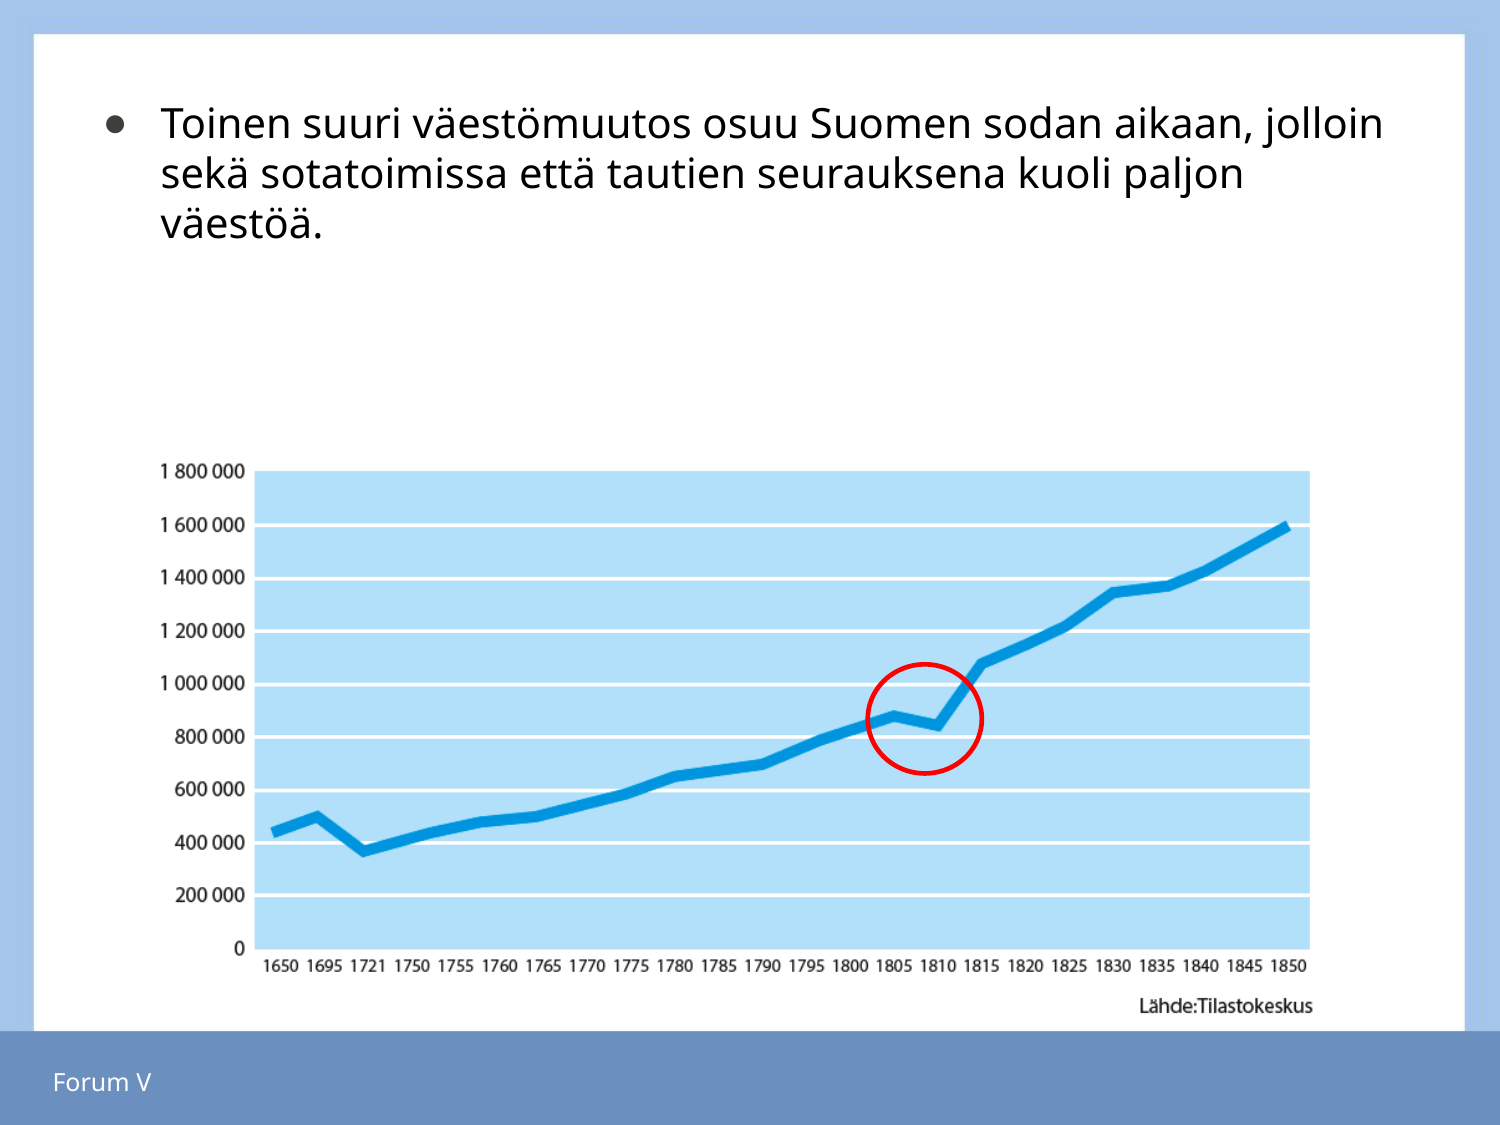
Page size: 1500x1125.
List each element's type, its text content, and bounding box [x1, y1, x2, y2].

text_box Toinen suuri väestömuutos osuu Suomen sodan aikaan, jolloin sekä sotatoimissa että tautien seurauksena kuoli paljon väestöä. [70, 89, 1430, 271]
picture [0, 0, 1500, 1125]
